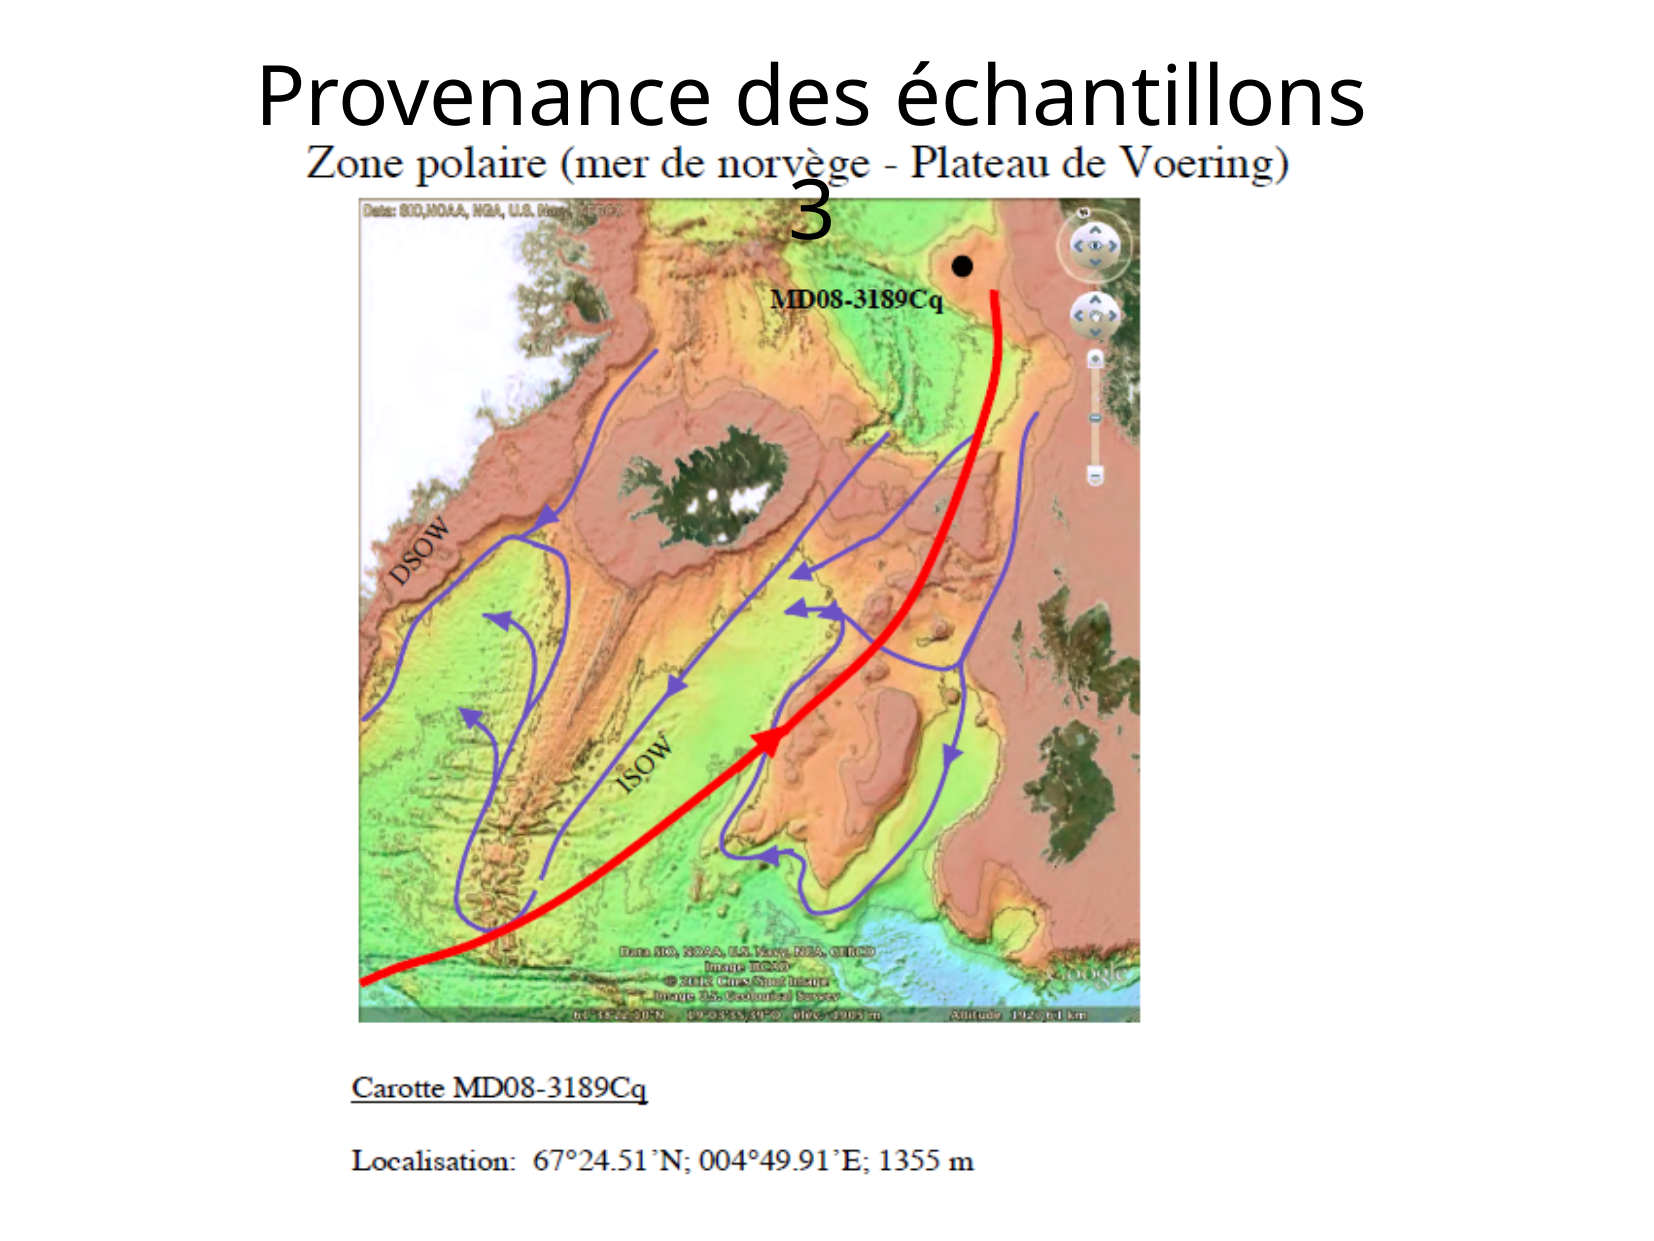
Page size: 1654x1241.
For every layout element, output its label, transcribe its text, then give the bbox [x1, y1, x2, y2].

picture [295, 161, 1300, 1182]
text_box Provenance des échantillons 3 [206, 29, 1418, 161]
